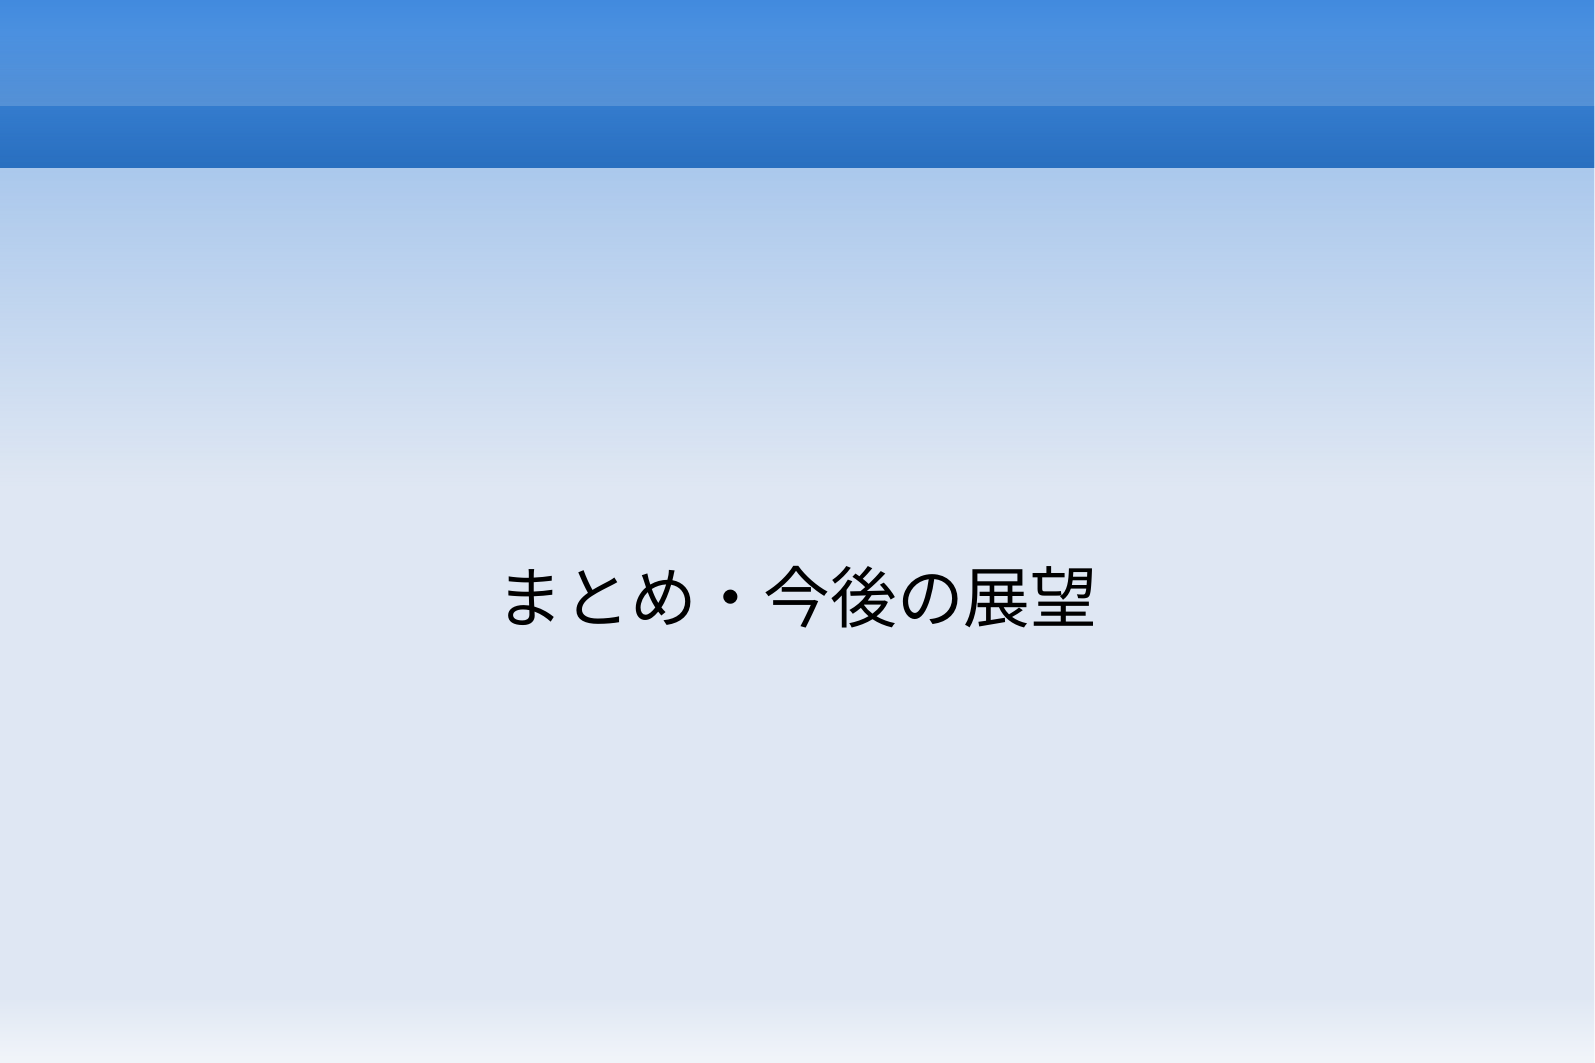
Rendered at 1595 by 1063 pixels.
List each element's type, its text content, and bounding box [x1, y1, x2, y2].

subtitle まとめ・今後の展望 [79, 248, 1515, 951]
picture [0, 0, 1595, 1063]
